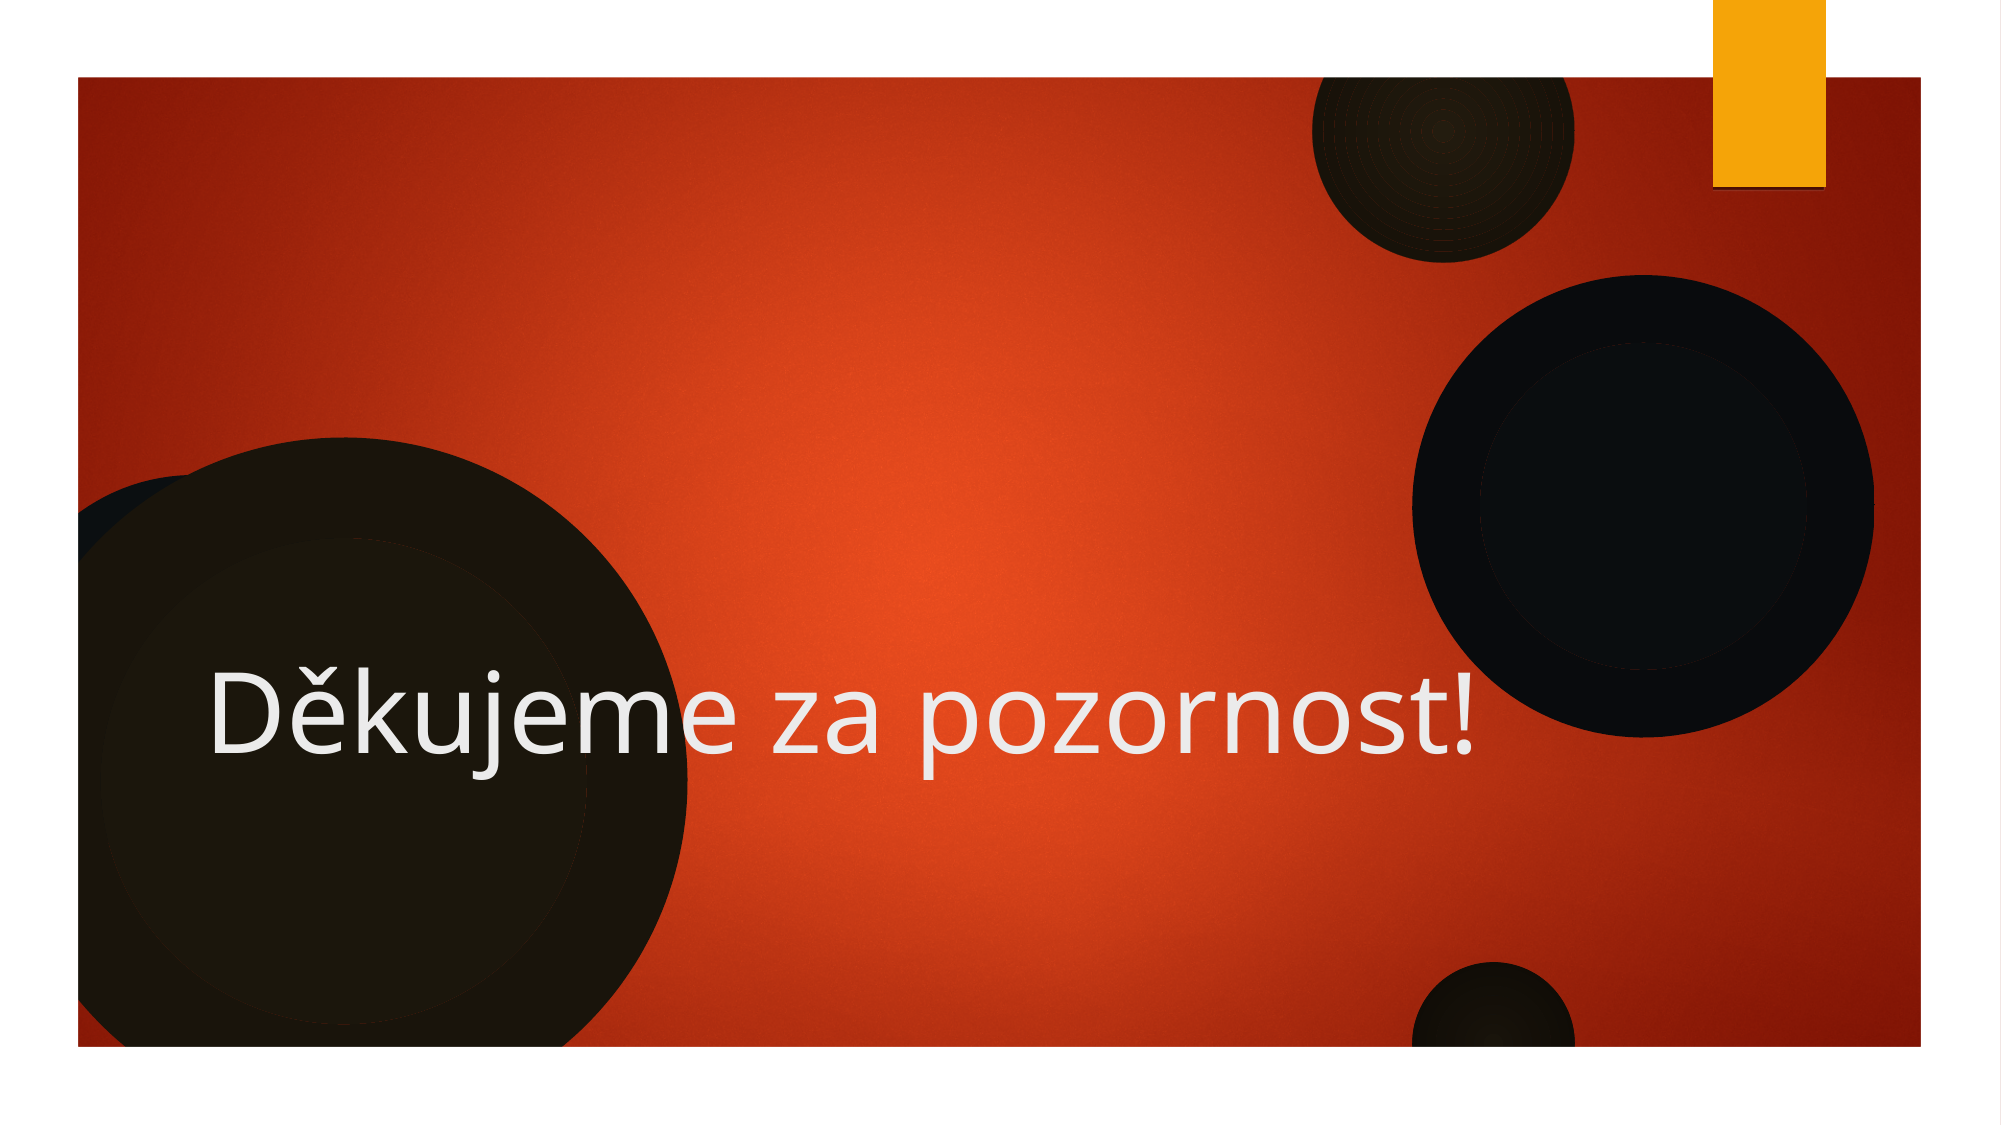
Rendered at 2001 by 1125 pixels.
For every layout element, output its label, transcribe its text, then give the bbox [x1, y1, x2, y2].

title Děkujeme za pozornost! [189, 344, 1638, 784]
